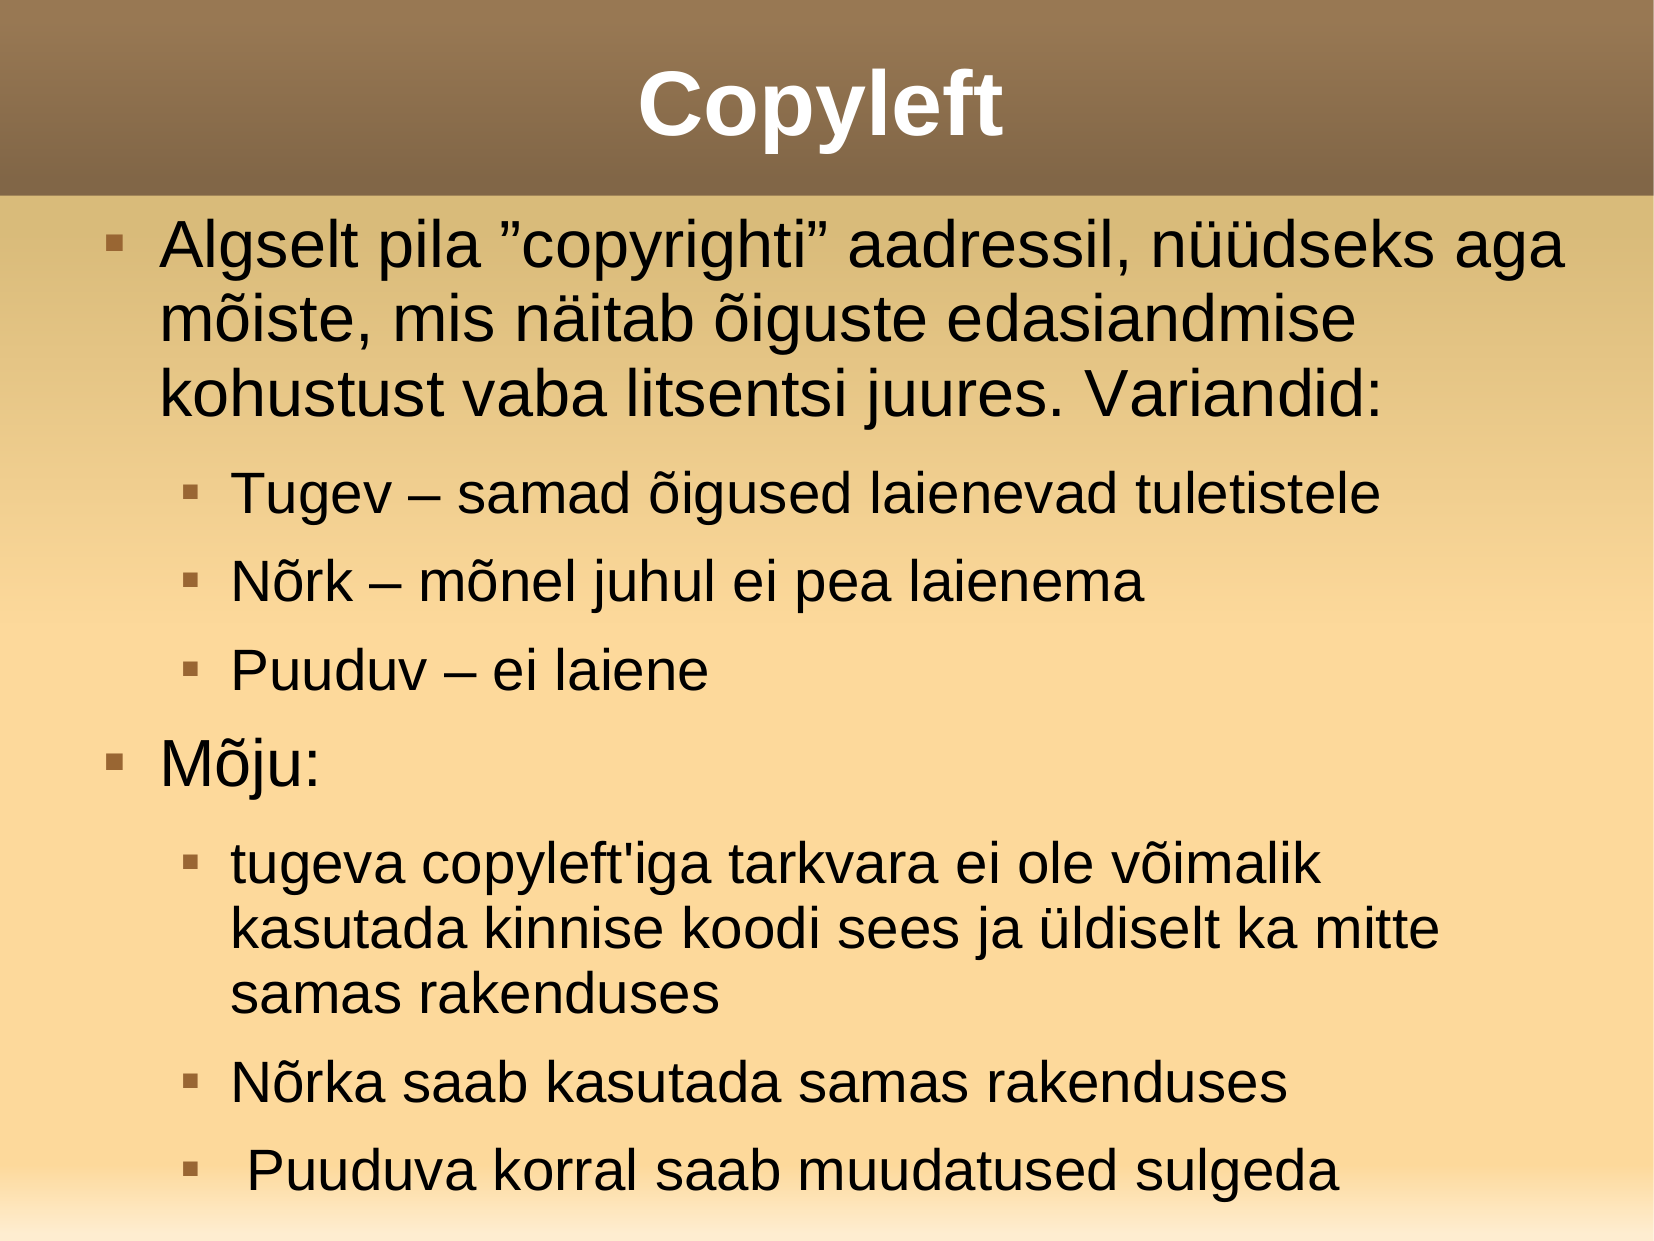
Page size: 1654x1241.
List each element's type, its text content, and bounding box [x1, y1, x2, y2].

picture [0, 0, 1654, 1241]
title Copyleft [76, 7, 1565, 200]
list Algselt pila ”copyrighti” aadressil, nüüdseks aga mõiste, mis näitab õiguste edasiandmise kohustust vaba litsentsi juures. Variandid: Tugev – samad õigused laienevad tuletistele Nõrk – mõnel juhul ei pea laienema Puuduv – ei laiene Mõju: tugeva copyleft'iga tarkvara ei ole võimalik kasutada kinnise koodi sees ja üldiselt ka mitte samas rakenduses Nõrka saab kasutada samas rakenduses Puuduva korral saab muudatused sulgeda [88, 206, 1577, 1204]
